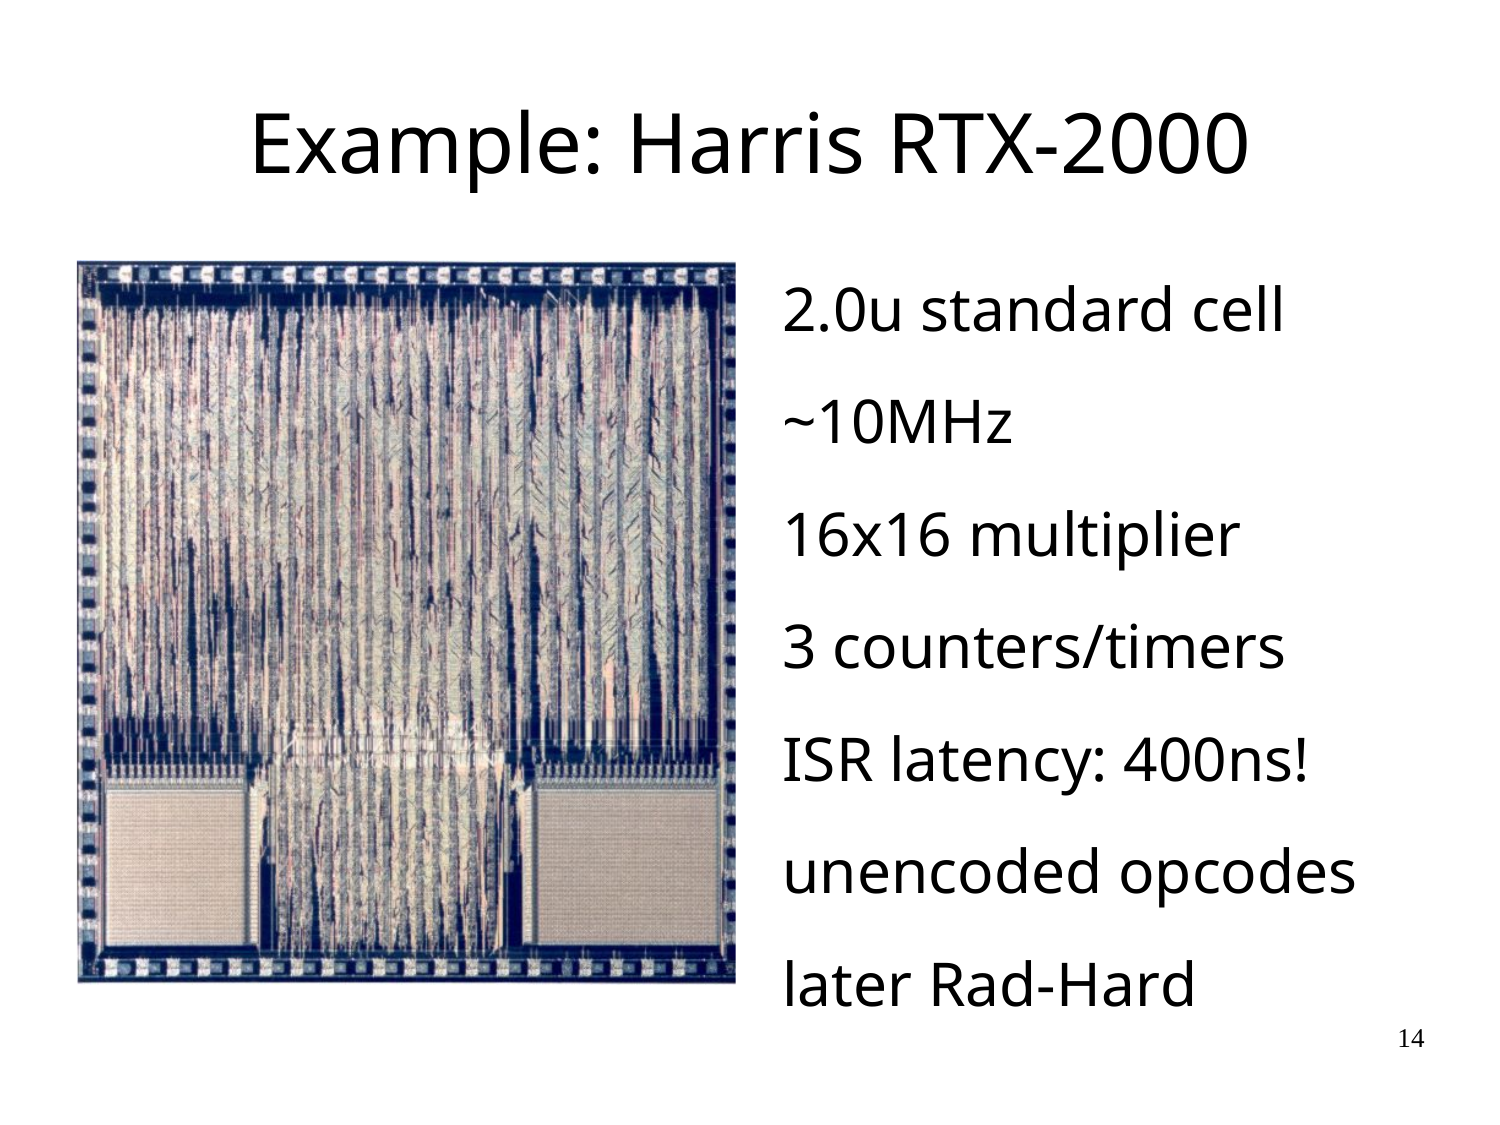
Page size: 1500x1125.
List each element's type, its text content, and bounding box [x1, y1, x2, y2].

chart [76, 243, 736, 986]
title Example: Harris RTX-2000 [75, 86, 1426, 191]
list 2.0u standard cell ~10MHz 16x16 multiplier 3 counters/timers ISR latency: 400ns! unencoded opcodes later Rad-Hard [766, 263, 1426, 1028]
